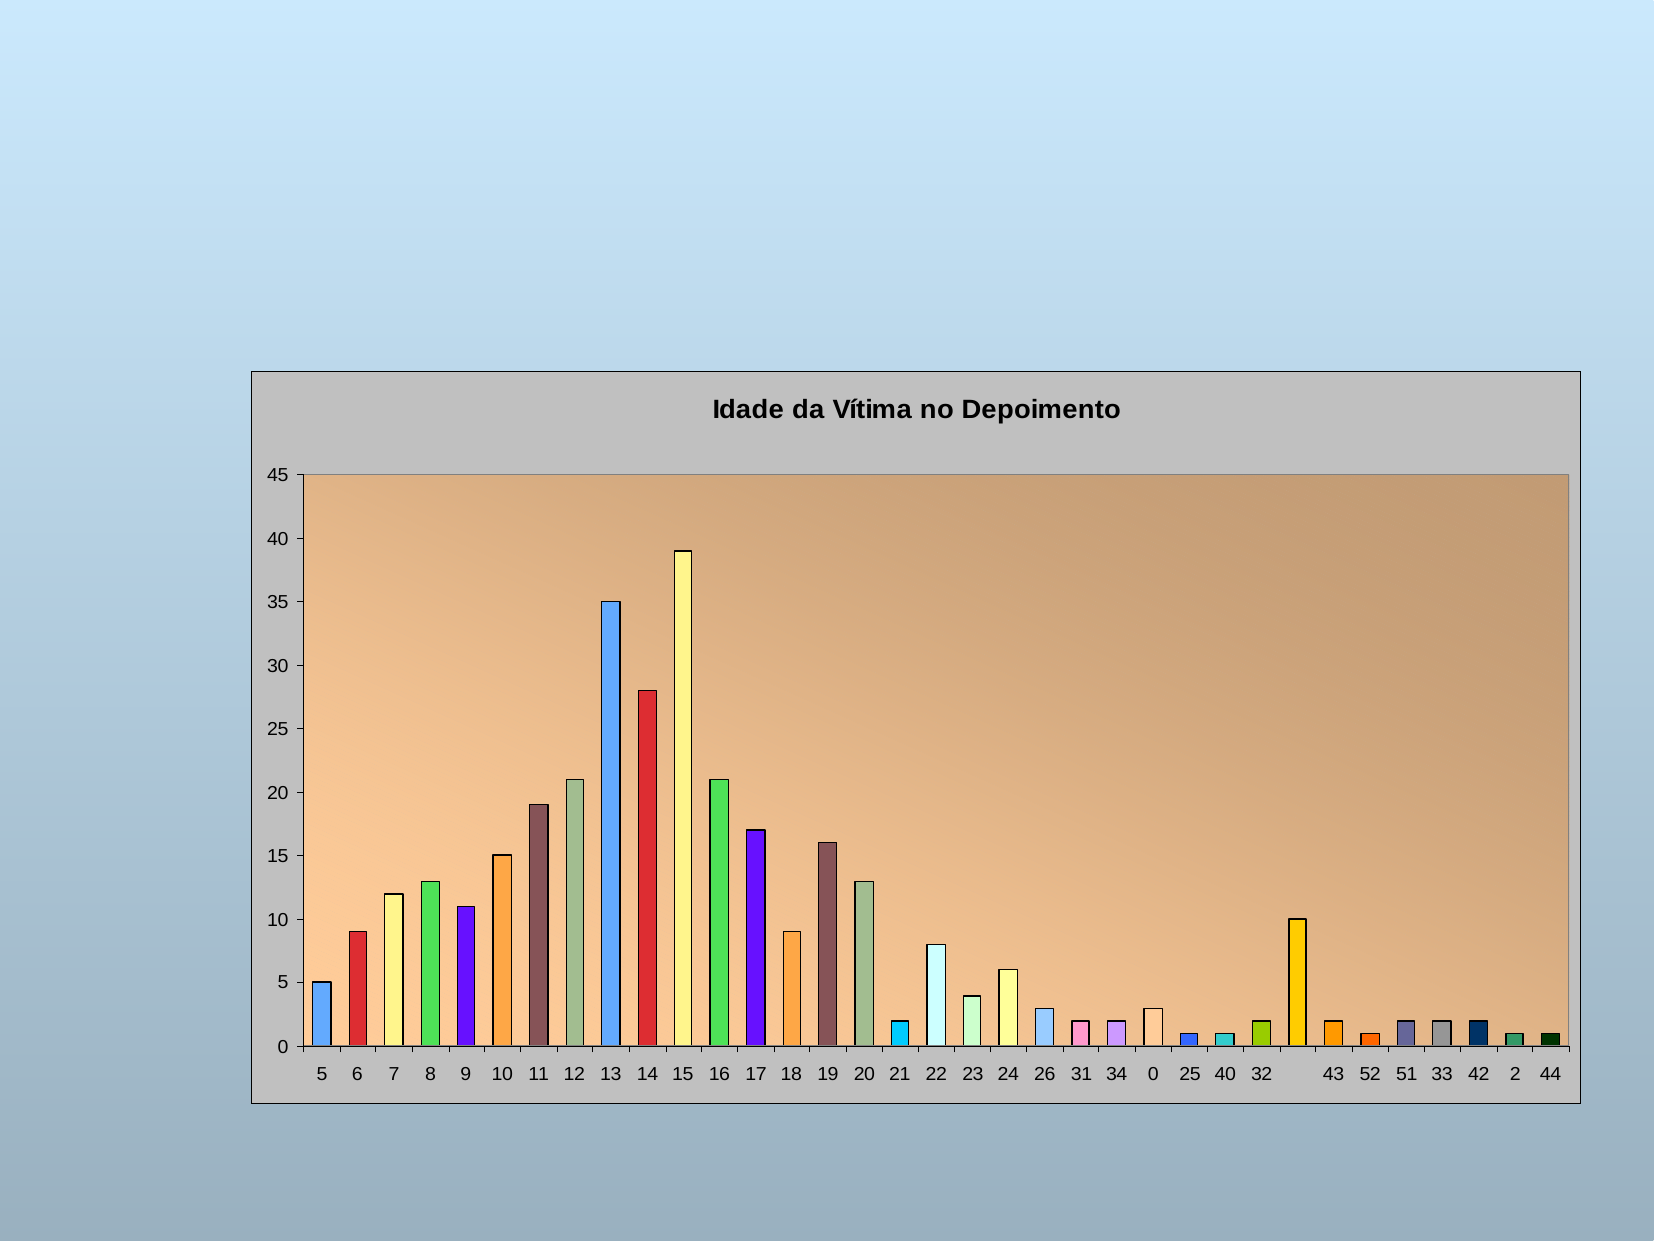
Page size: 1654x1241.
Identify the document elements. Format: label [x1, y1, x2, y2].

chart [244, 364, 1589, 1109]
